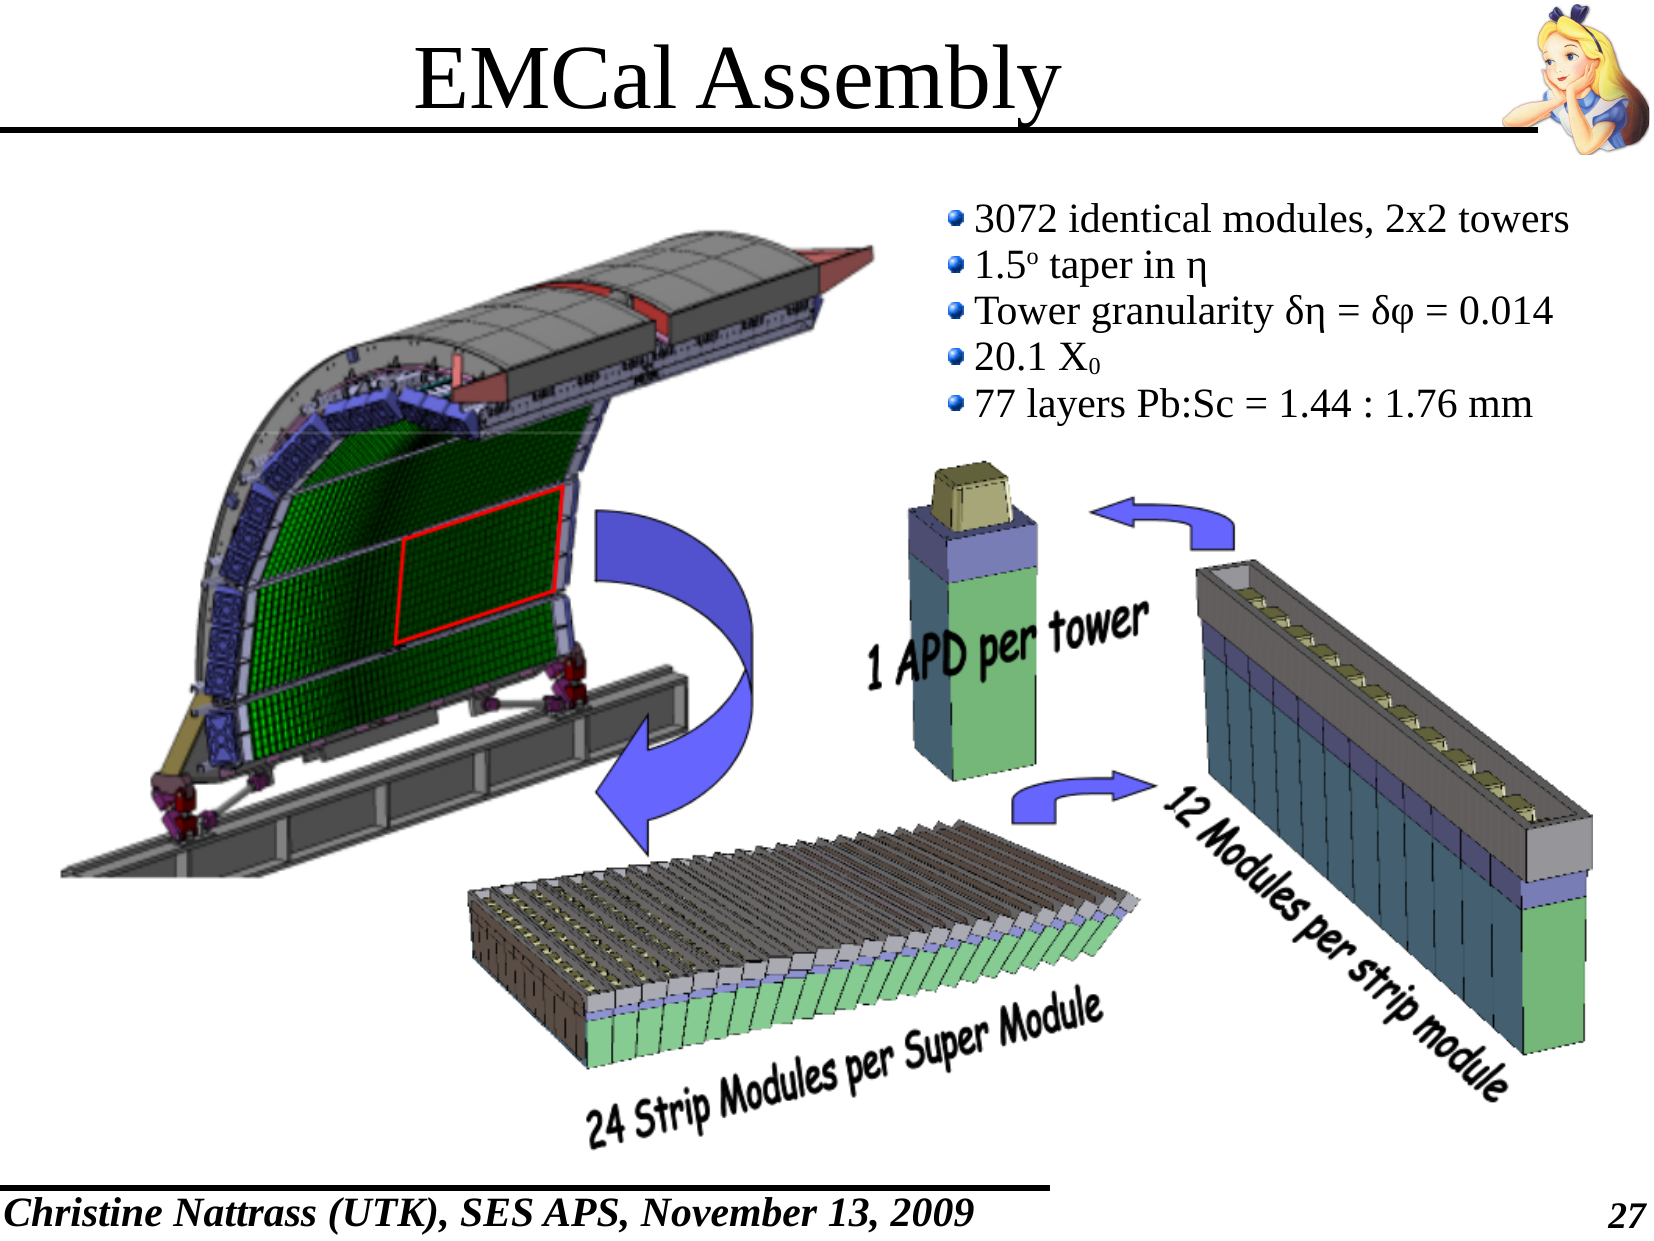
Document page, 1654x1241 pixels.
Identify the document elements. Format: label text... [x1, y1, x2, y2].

picture [1502, 4, 1650, 155]
title EMCal Assembly [0, 8, 1483, 147]
text_box 3072 identical modules, 2x2 towers 1.5o taper in η Tower granularity δη = δφ = 0.014 20.1 X0 77 layers Pb:Sc = 1.44 : 1.76 mm [933, 187, 1654, 449]
picture [60, 211, 1593, 1151]
